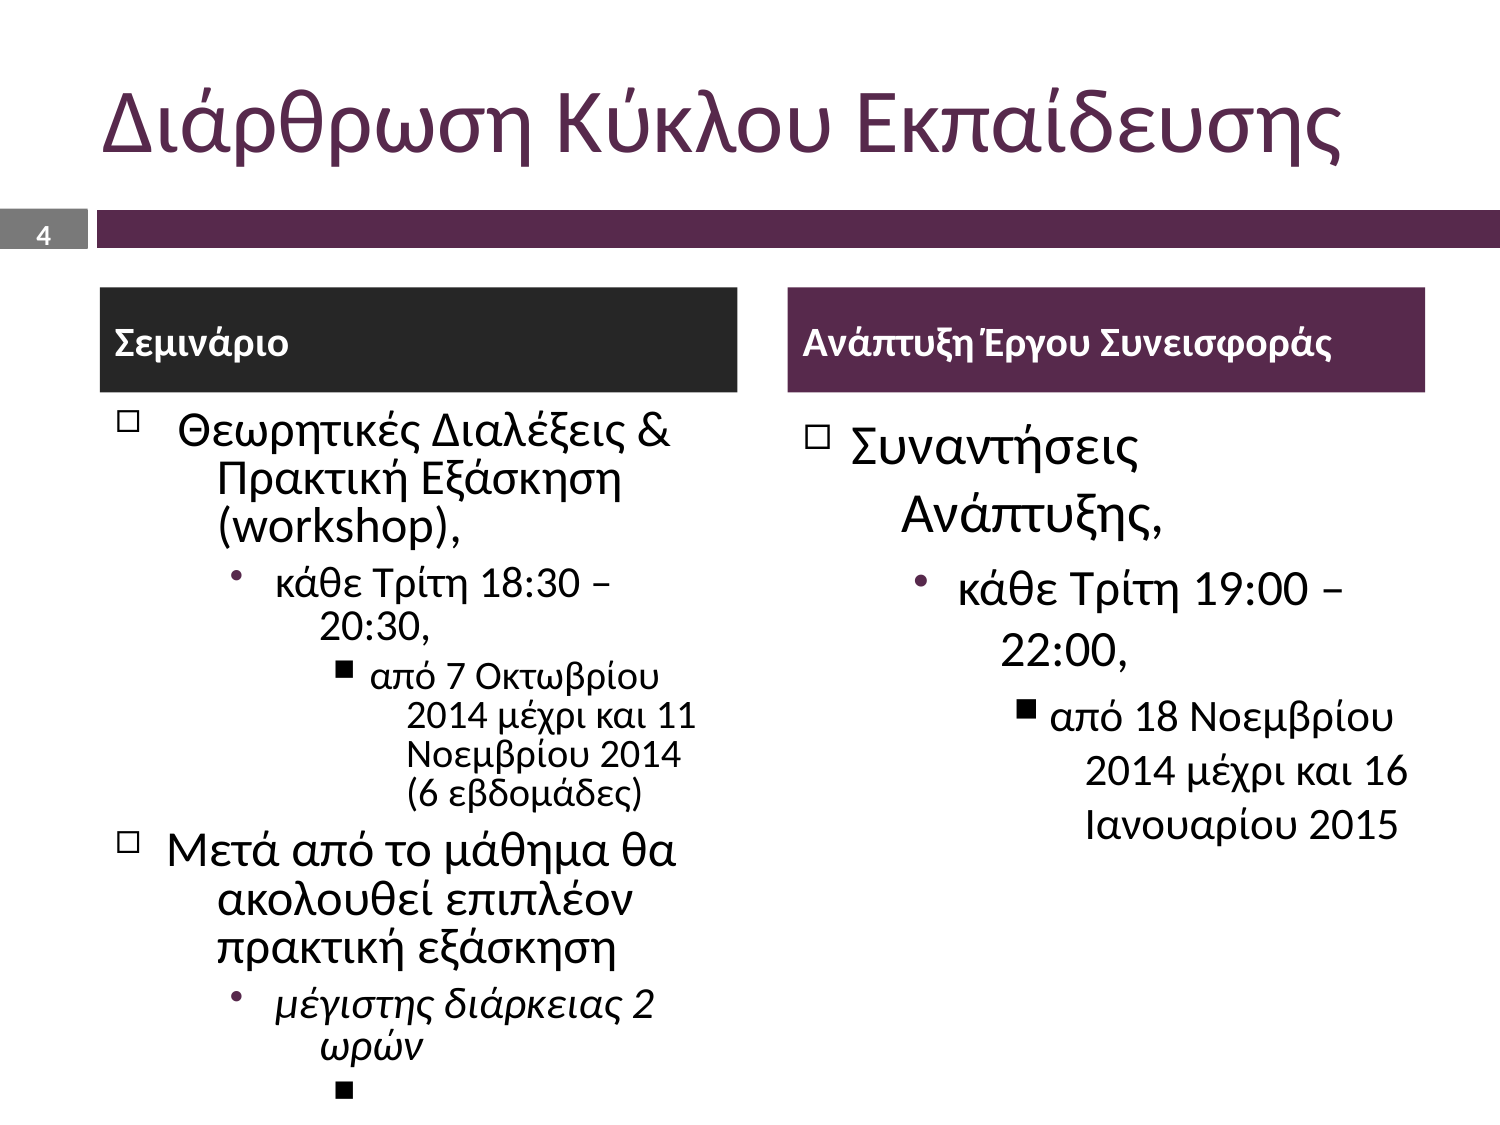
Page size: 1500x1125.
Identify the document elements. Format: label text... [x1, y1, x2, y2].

list Θεωρητικές Διαλέξεις & Πρακτική Εξάσκηση (workshop), κάθε Τρίτη 18:30 – 20:30, από 7 Οκτωβρίου 2014 μέχρι και 11 Νοεμβρίου 2014 (6 εβδομάδες) Μετά από το μάθημα θα ακολουθεί επιπλέον πρακτική εξάσκηση μέγιστης διάρκειας 2 ωρών [99, 399, 738, 1083]
list Ανάπτυξη Έργου Συνεισφοράς [787, 287, 1426, 393]
list Συναντήσεις Ανάπτυξης, κάθε Τρίτη 19:00 – 22:00, από 18 Νοεμβρίου 2014 μέχρι και 16 Ιανουαρίου 2015 [787, 399, 1426, 988]
text_box [0, 208, 88, 249]
list Σεμινάριο [99, 287, 738, 393]
title Διάρθρωση Κύκλου Εκπαίδευσης [87, 44, 1426, 188]
